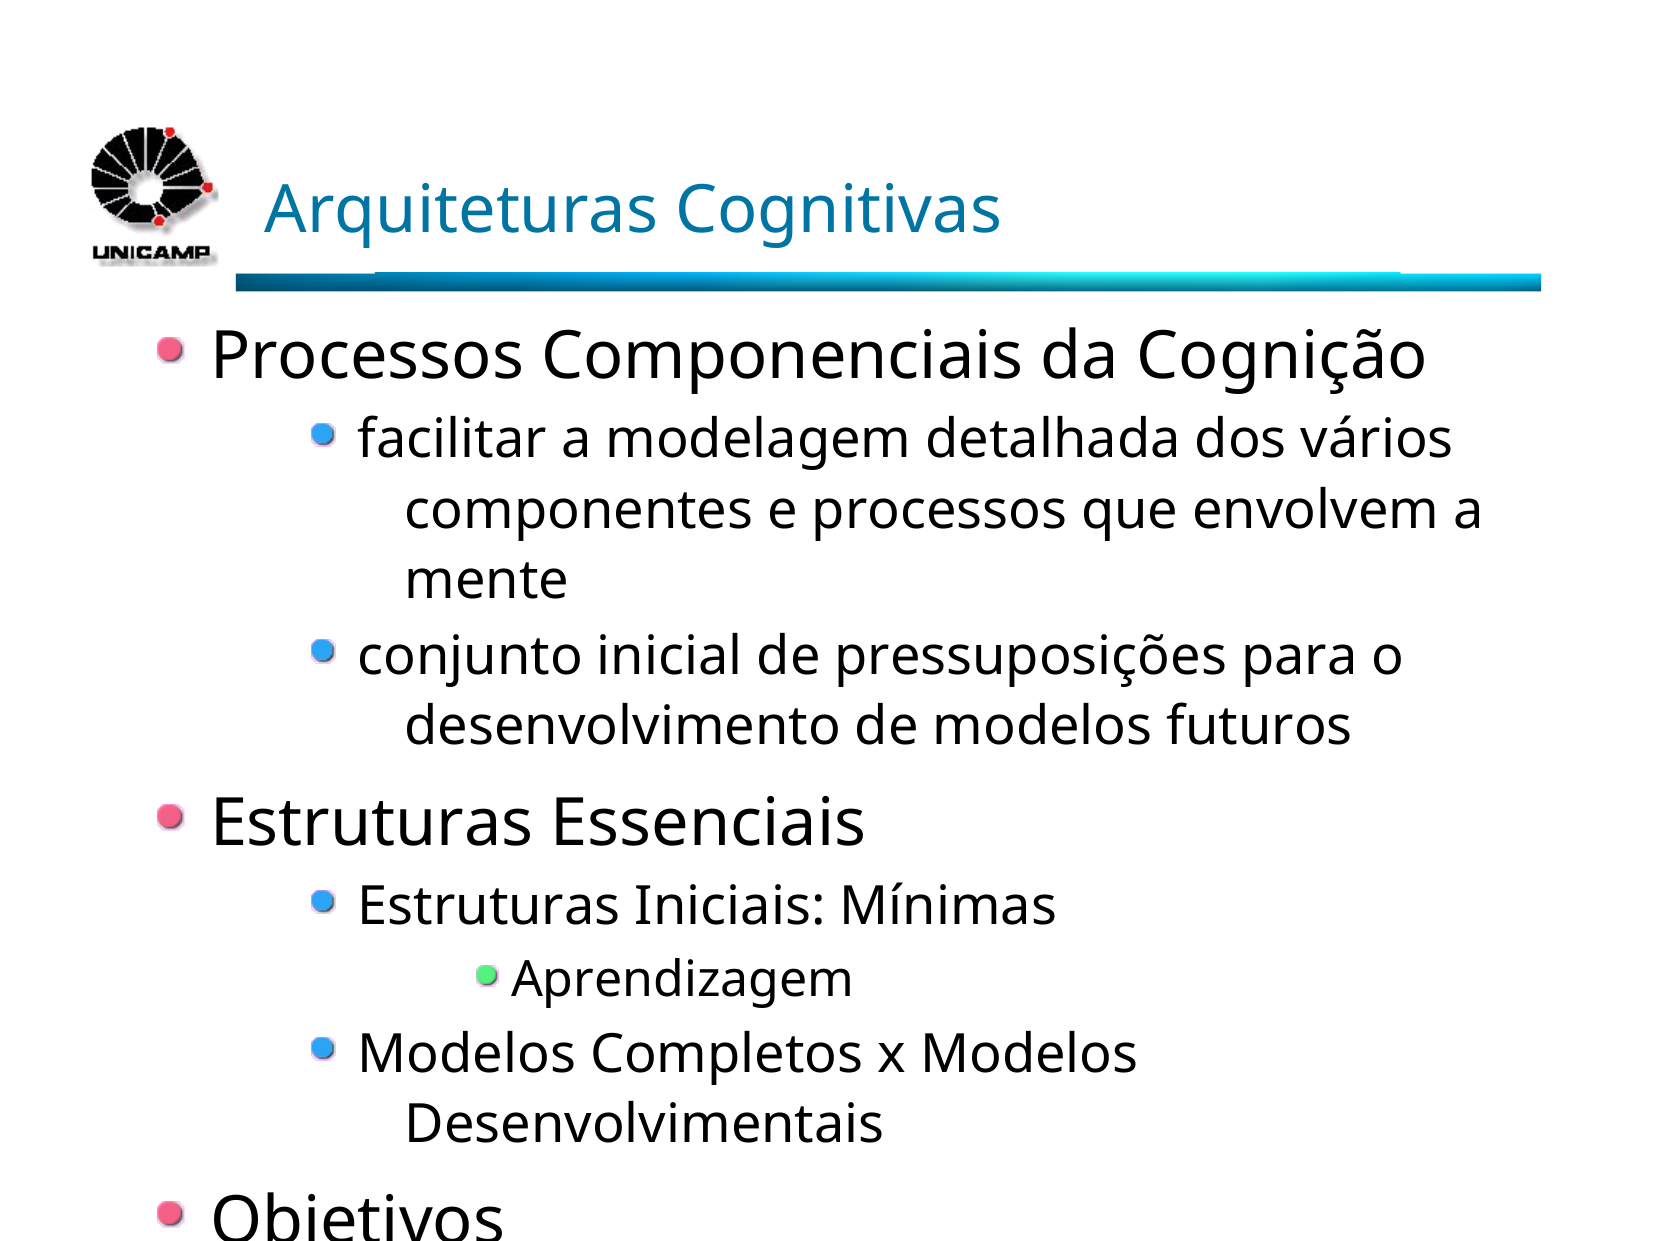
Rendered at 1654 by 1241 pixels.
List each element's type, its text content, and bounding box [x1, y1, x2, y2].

picture [156, 1200, 186, 1229]
title Arquiteturas Cognitivas [264, 42, 1534, 250]
list Processos Componenciais da Cognição facilitar a modelagem detalhada dos vários componentes e processos que envolvem a mente conjunto inicial de pressuposições para o desenvolvimento de modelos futuros Estruturas Essenciais Estruturas Iniciais: Mínimas Aprendizagem Modelos Completos x Modelos Desenvolvimentais Objetivos Interação com o ambiente Interação com outros agentes [121, 309, 1534, 1182]
picture [125, 272, 1654, 295]
